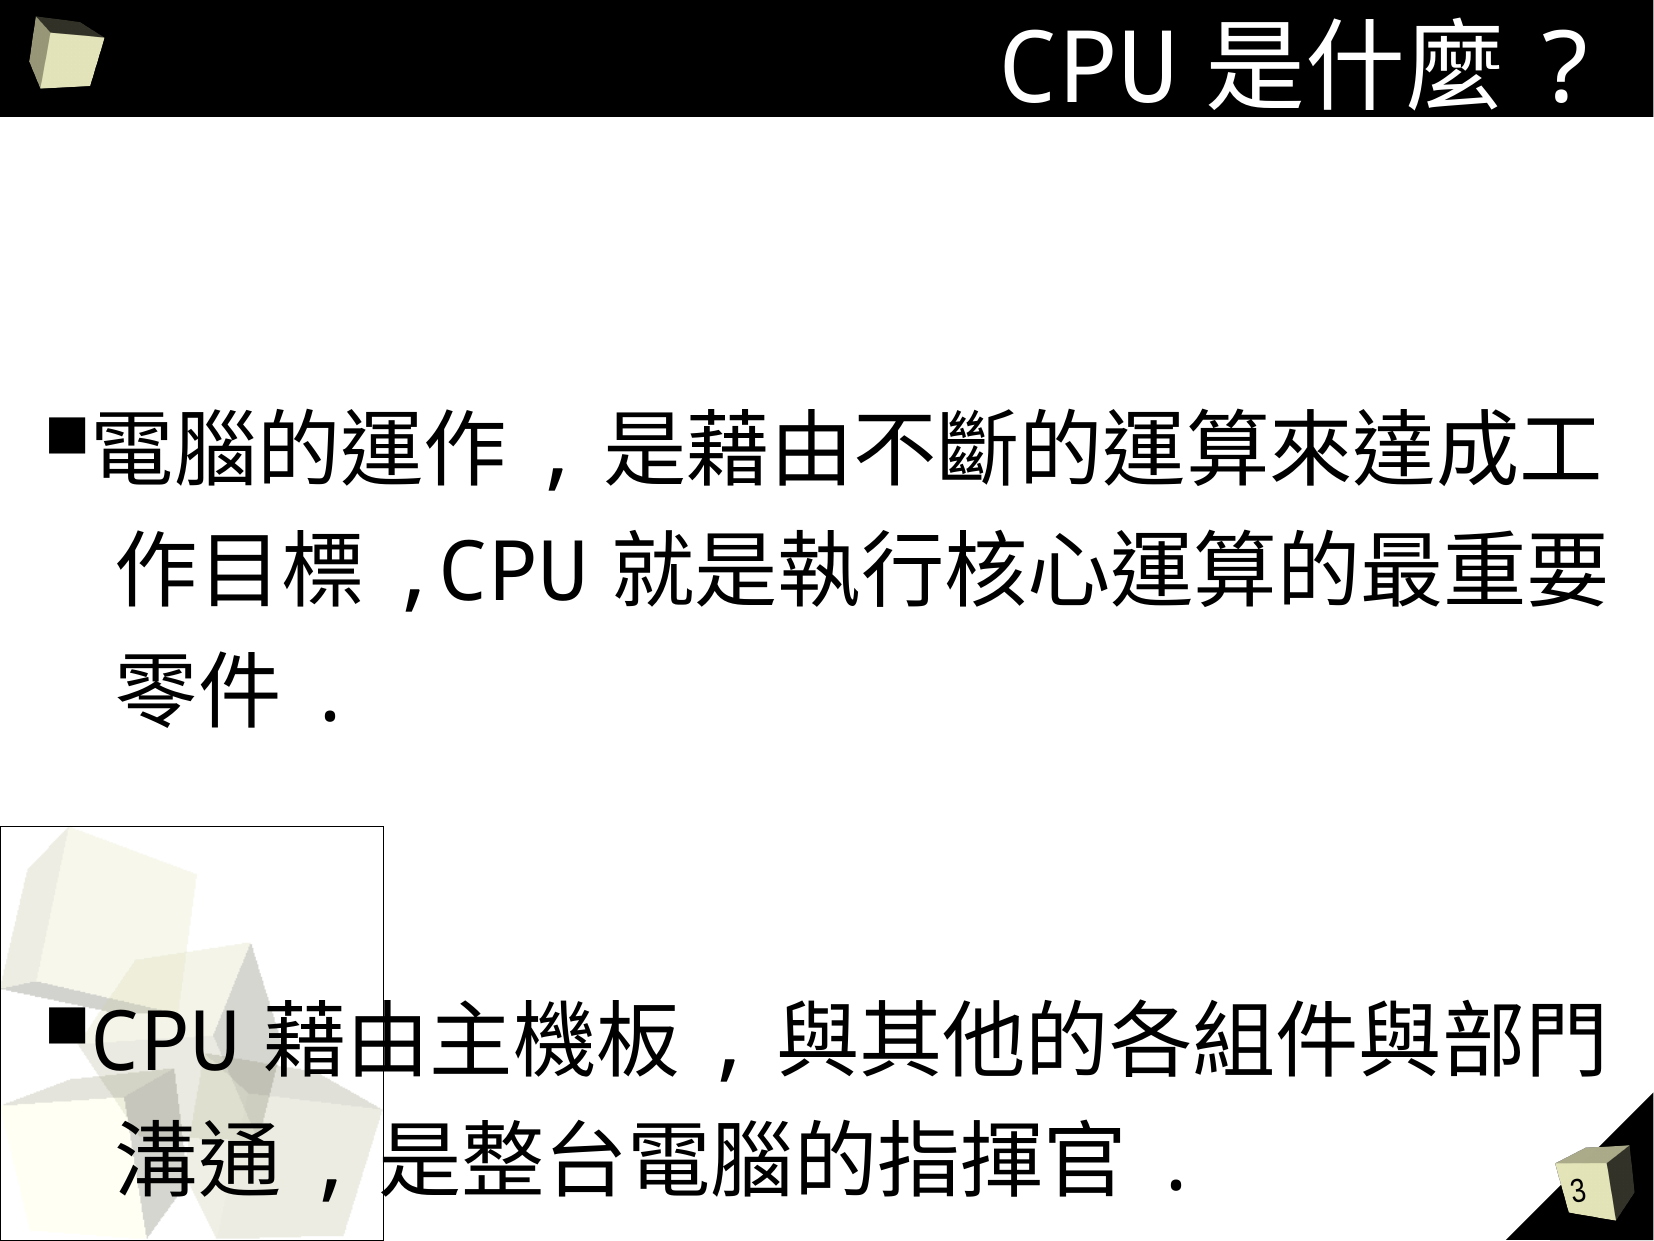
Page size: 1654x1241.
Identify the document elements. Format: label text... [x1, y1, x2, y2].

picture [1, 827, 383, 1240]
list 電腦的運作,是藉由不斷的運算來達成工作目標,CPU就是執行核心運算的最重要零件. CPU藉由主機板,與其他的各組件與部門溝通,是整台電腦的指揮官. [44, 159, 1625, 1182]
title CPU是什麼? [118, 0, 1595, 119]
